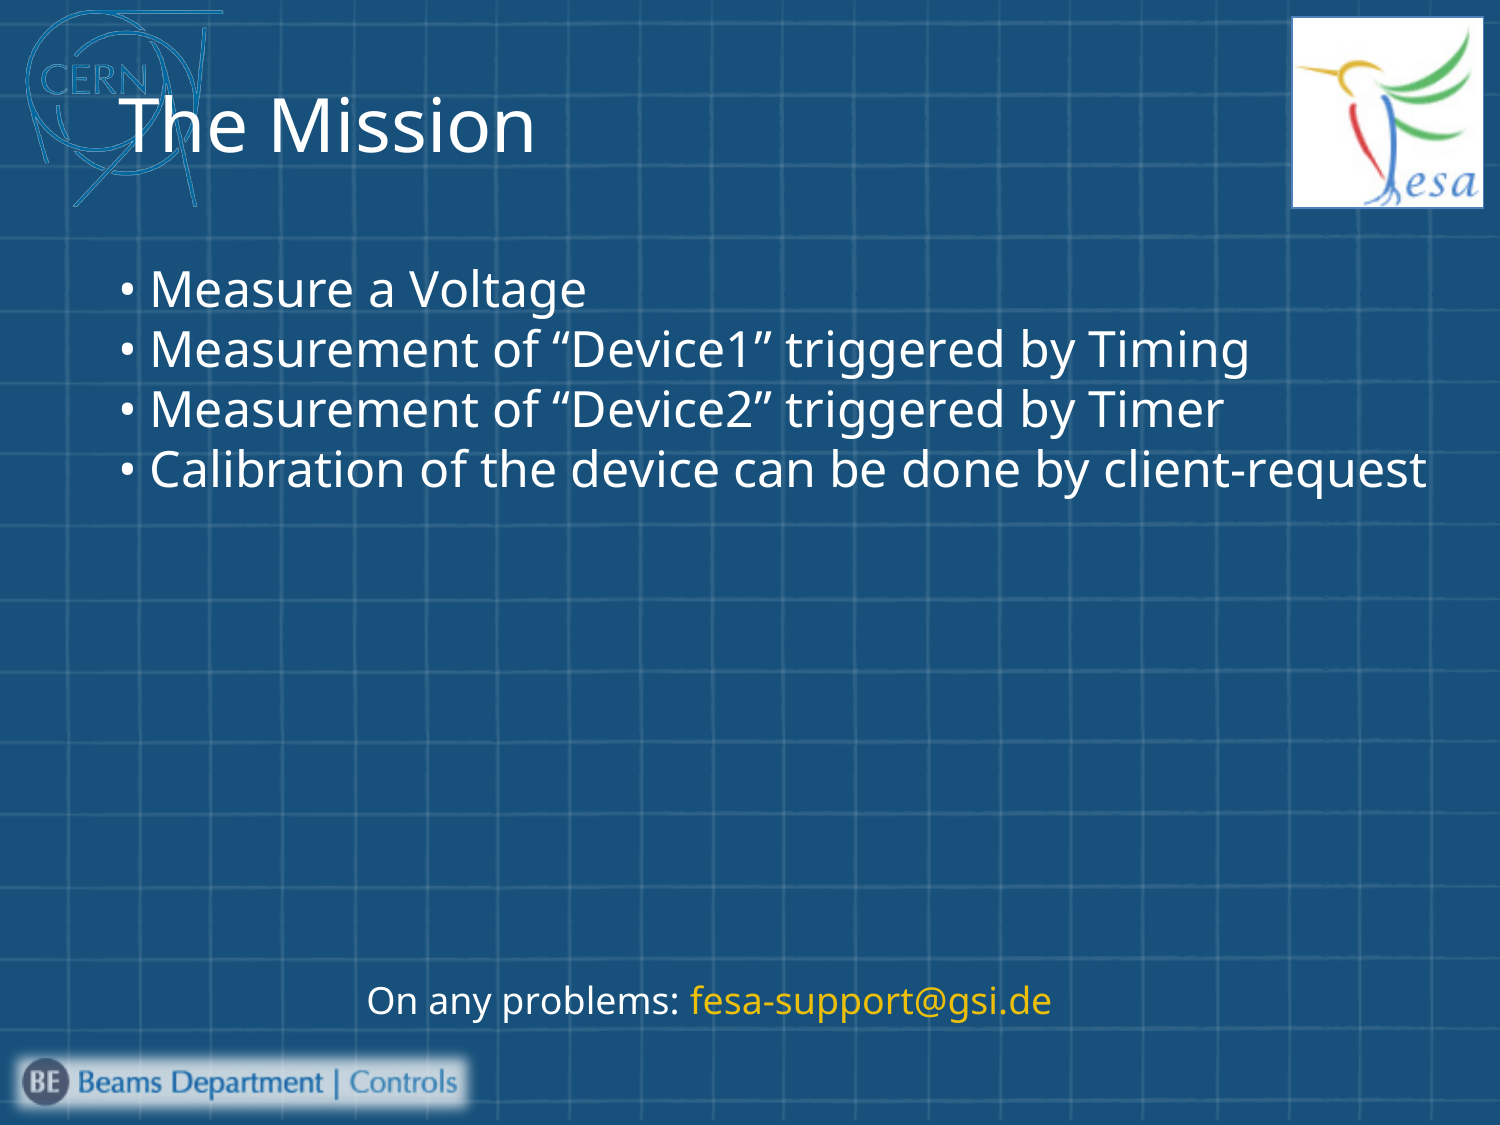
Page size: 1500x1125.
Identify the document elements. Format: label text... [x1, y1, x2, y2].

text_box The Mission Measure a Voltage Measurement of “Device1” triggered by Timing Measurement of “Device2” triggered by Timer Calibration of the device can be done by client-request [103, 70, 1444, 575]
picture [0, 0, 1500, 1125]
text_box On any problems: fesa-support@gsi.de [351, 969, 1078, 1036]
